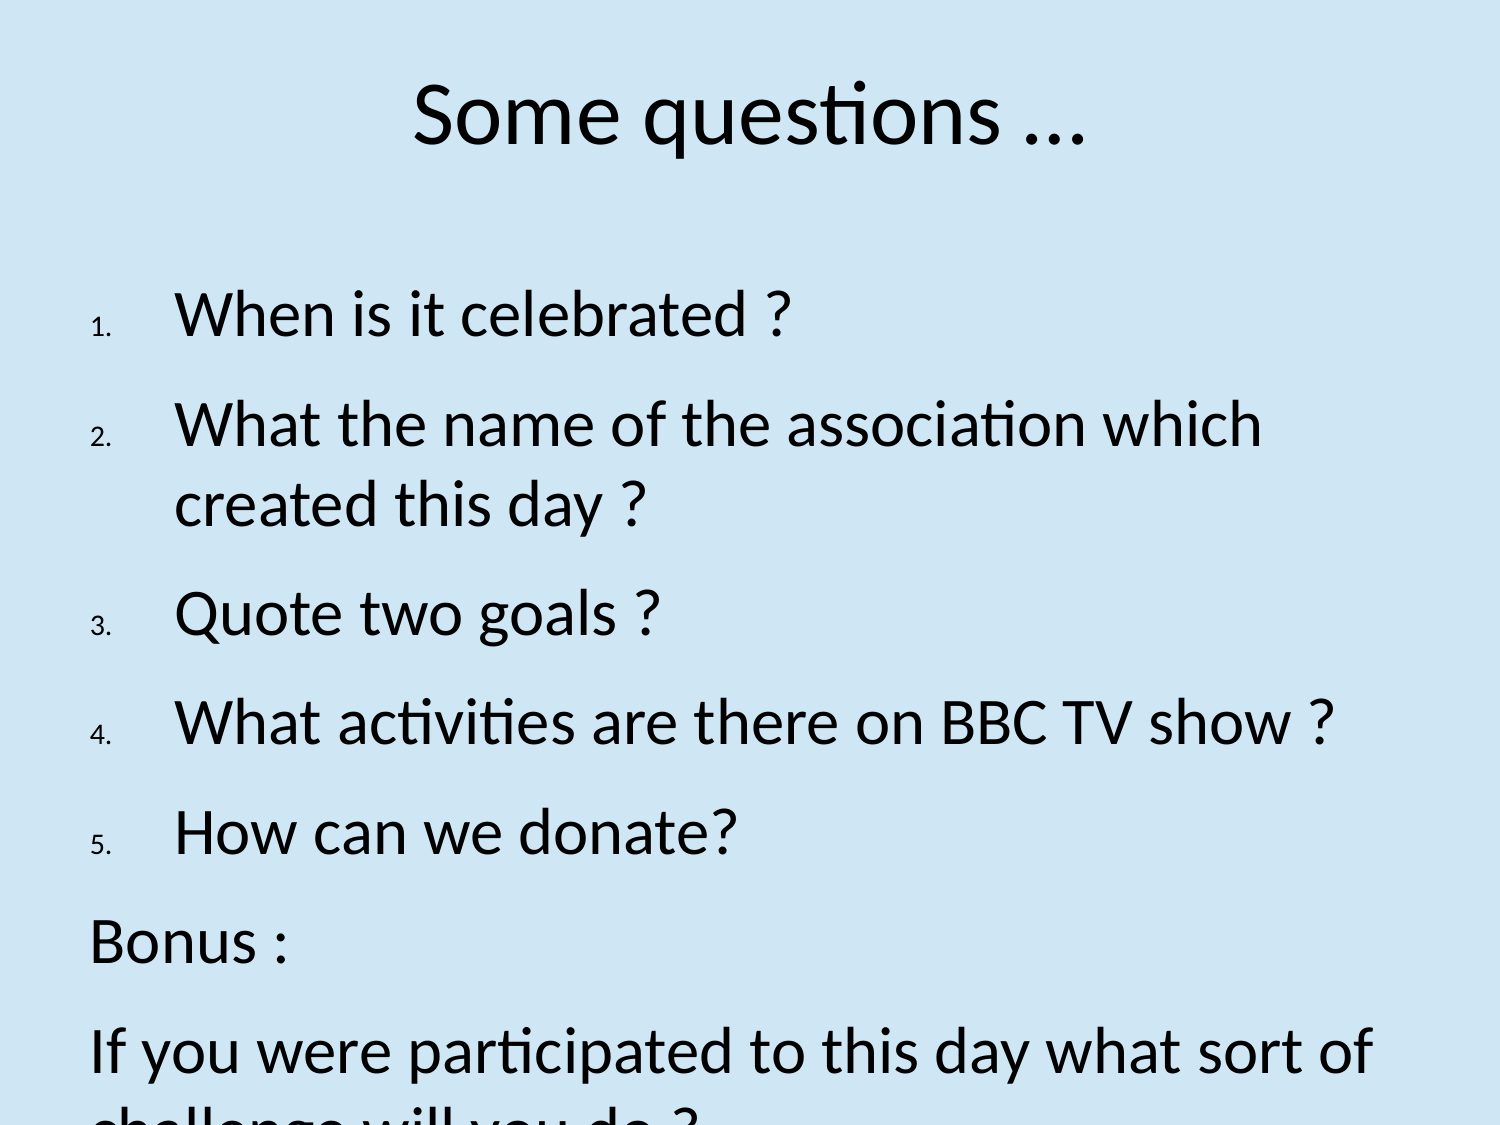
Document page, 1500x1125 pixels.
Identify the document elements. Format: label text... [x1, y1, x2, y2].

list When is it celebrated ? What the name of the association which created this day ? Quote two goals ? What activities are there on BBC TV show ? How can we donate? Bonus : If you were participated to this day what sort of challenge will you do ? [75, 262, 1425, 1005]
title Some questions … [75, 45, 1425, 233]
